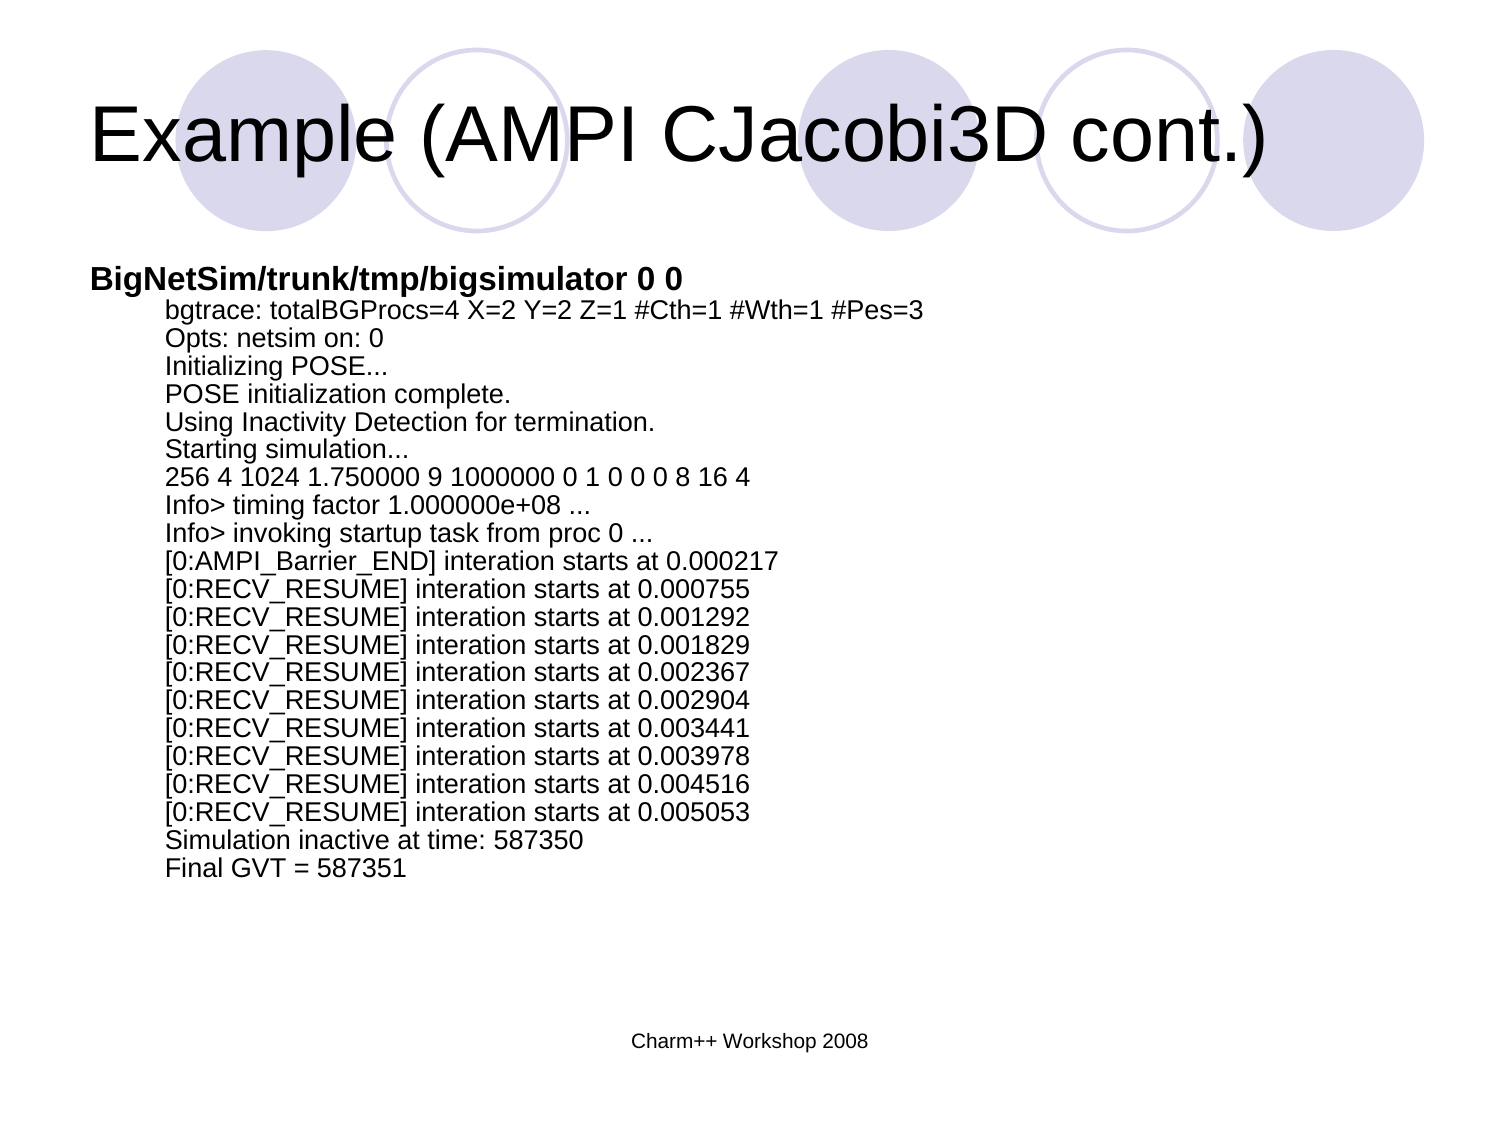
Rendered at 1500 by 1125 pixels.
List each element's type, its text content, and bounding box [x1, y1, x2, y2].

title Example (AMPI CJacobi3D cont.) [75, 45, 1426, 233]
list BigNetSim/trunk/tmp/bigsimulator 0 0 bgtrace: totalBGProcs=4 X=2 Y=2 Z=1 #Cth=1 #Wth=1 #Pes=3 Opts: netsim on: 0 Initializing POSE... POSE initialization complete. Using Inactivity Detection for termination. Starting simulation... 256 4 1024 1.750000 9 1000000 0 1 0 0 0 8 16 4 Info> timing factor 1.000000e+08 ... Info> invoking startup task from proc 0 ... [0:AMPI_Barrier_END] interation starts at 0.000217 [0:RECV_RESUME] interation starts at 0.000755 [0:RECV_RESUME] interation starts at 0.001292 [0:RECV_RESUME] interation starts at 0.001829 [0:RECV_RESUME] interation starts at 0.002367 [0:RECV_RESUME] interation starts at 0.002904 [0:RECV_RESUME] interation starts at 0.003441 [0:RECV_RESUME] interation starts at 0.003978 [0:RECV_RESUME] interation starts at 0.004516 [0:RECV_RESUME] interation starts at 0.005053 Simulation inactive at time: 587350 Final GVT = 587351 [75, 262, 1426, 1006]
